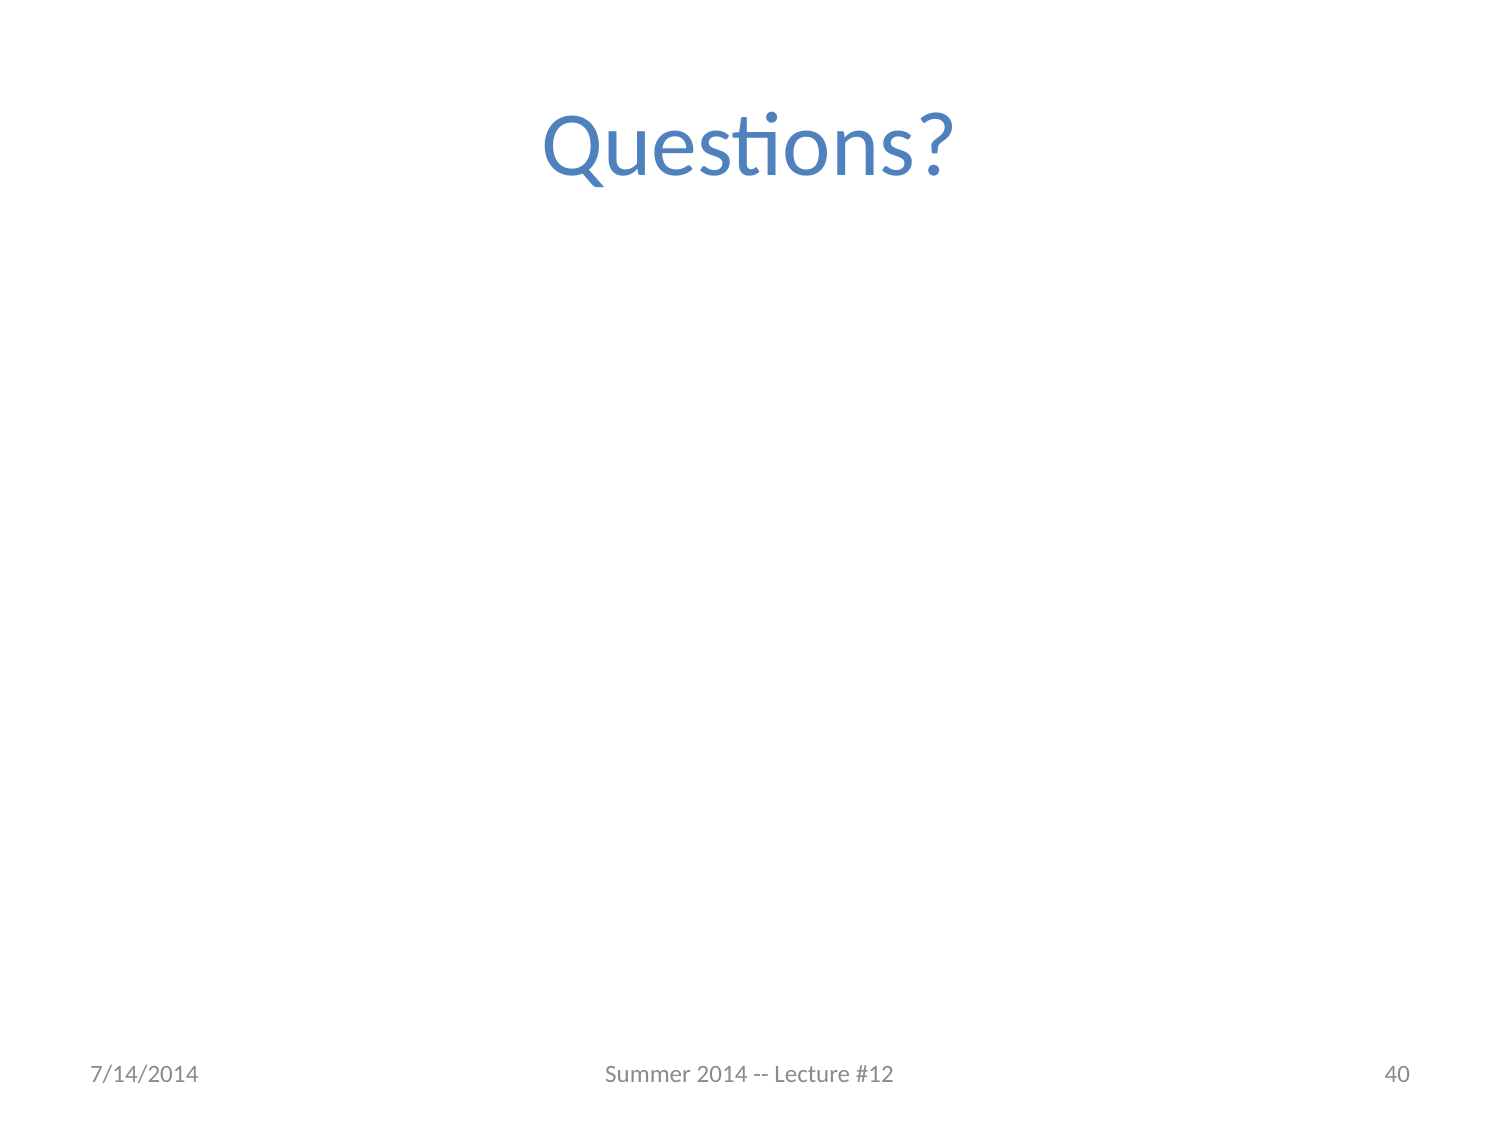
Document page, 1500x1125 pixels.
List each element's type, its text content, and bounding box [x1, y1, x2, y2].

title Questions? [75, 45, 1425, 233]
slide_number 7/14/2014 [75, 1042, 425, 1103]
footer Summer 2014 -- Lecture #12 [512, 1042, 988, 1103]
slide_number <number> [1074, 1042, 1425, 1103]
